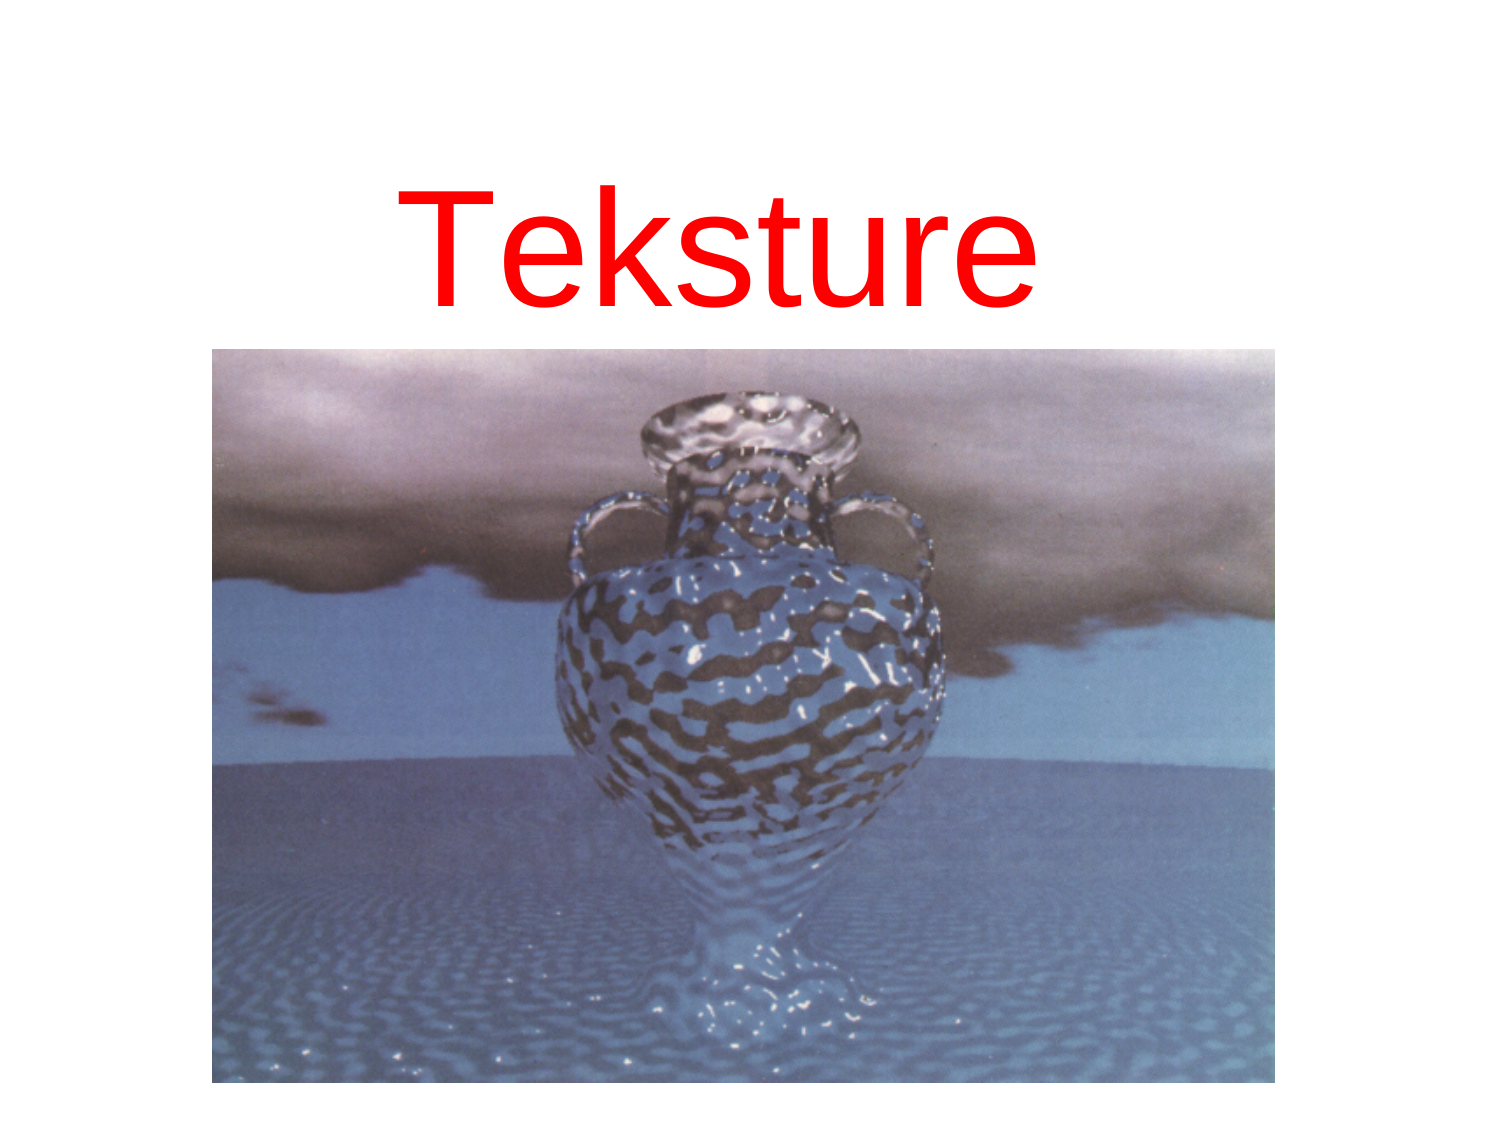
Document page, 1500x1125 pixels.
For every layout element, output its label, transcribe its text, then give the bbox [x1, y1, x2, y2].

text_box Teksture [380, 112, 1060, 348]
chart [212, 350, 1275, 1083]
